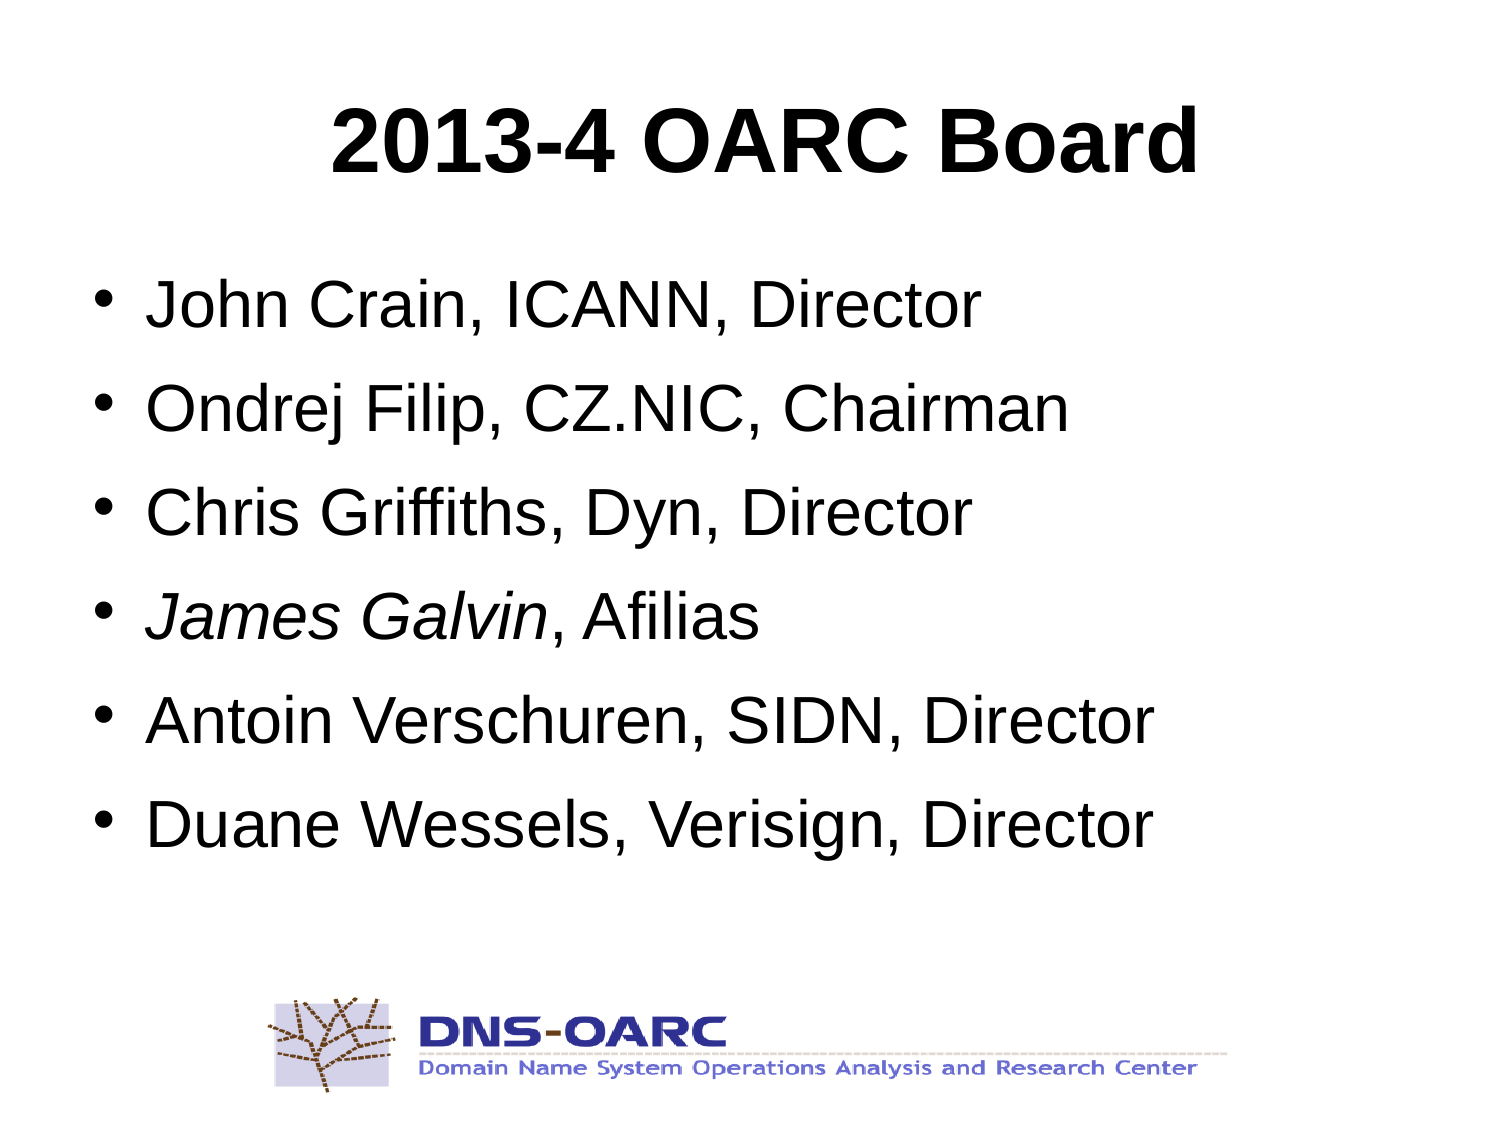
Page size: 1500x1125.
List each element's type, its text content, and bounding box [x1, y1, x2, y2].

picture [214, 991, 1259, 1099]
list John Crain, ICANN, Director Ondrej Filip, CZ.NIC, Chairman Chris Griffiths, Dyn, Director James Galvin, Afilias Antoin Verschuren, SIDN, Director Duane Wessels, Verisign, Director [75, 263, 1426, 916]
title 2013-4 OARC Board [75, 44, 1426, 233]
